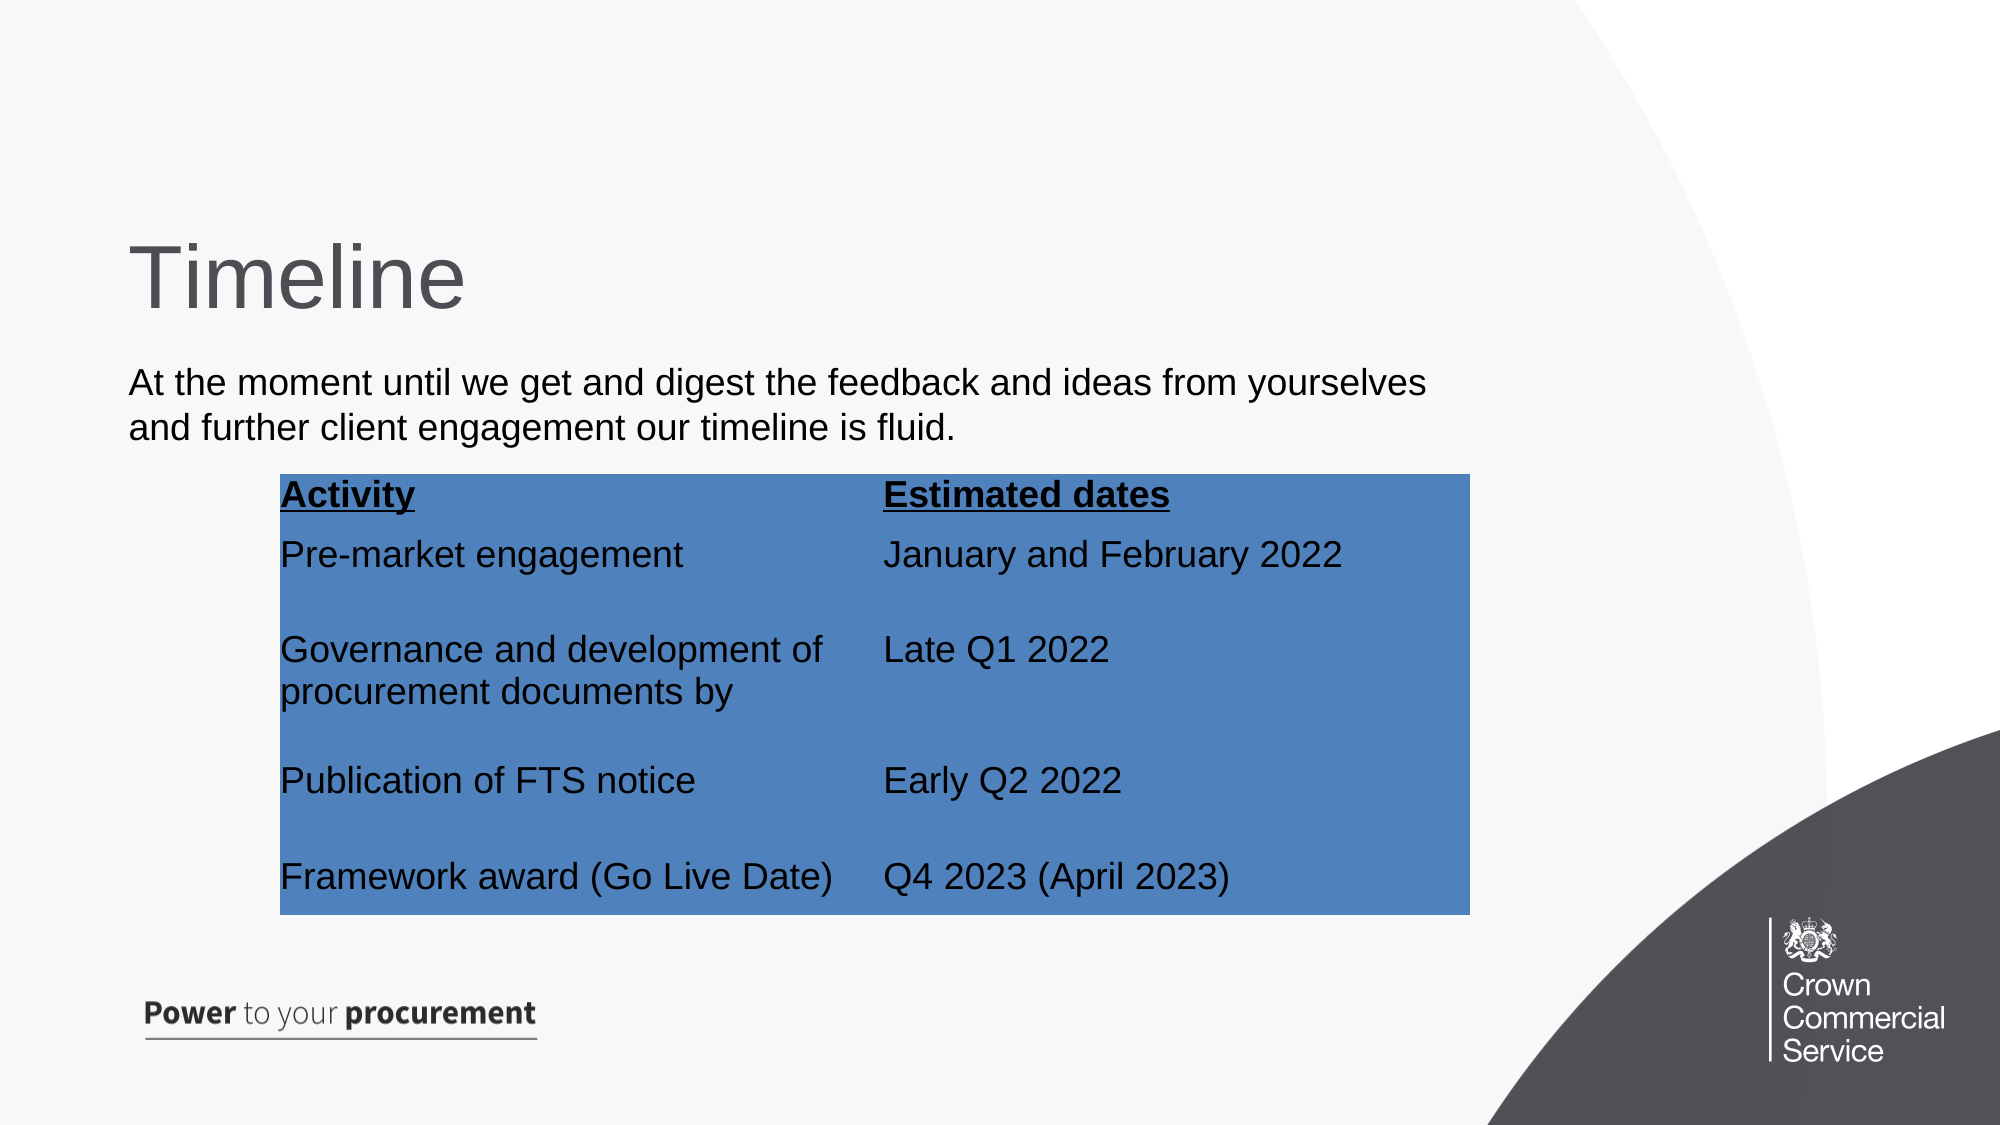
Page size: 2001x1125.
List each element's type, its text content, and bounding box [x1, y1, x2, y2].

table_cell Framework award (Go Live Date) [280, 855, 883, 915]
table_cell January and February 2022 [883, 533, 1470, 629]
table_cell Governance and development of procurement documents by [280, 629, 883, 760]
table_header Estimated dates [883, 474, 1470, 533]
table_cell Early Q2 2022 [883, 760, 1470, 855]
subtitle At the moment until we get and digest the feedback and ideas from yourselves and further client engagement our timeline is fluid. [128, 357, 1465, 550]
table_header Activity [280, 474, 883, 533]
table_cell Q4 2023 (April 2023) [883, 855, 1470, 915]
title Timeline [128, 219, 1922, 358]
table_cell Pre-market engagement [280, 533, 883, 629]
table_cell Late Q1 2022 [883, 629, 1470, 760]
table_cell Publication of FTS notice [280, 760, 883, 855]
